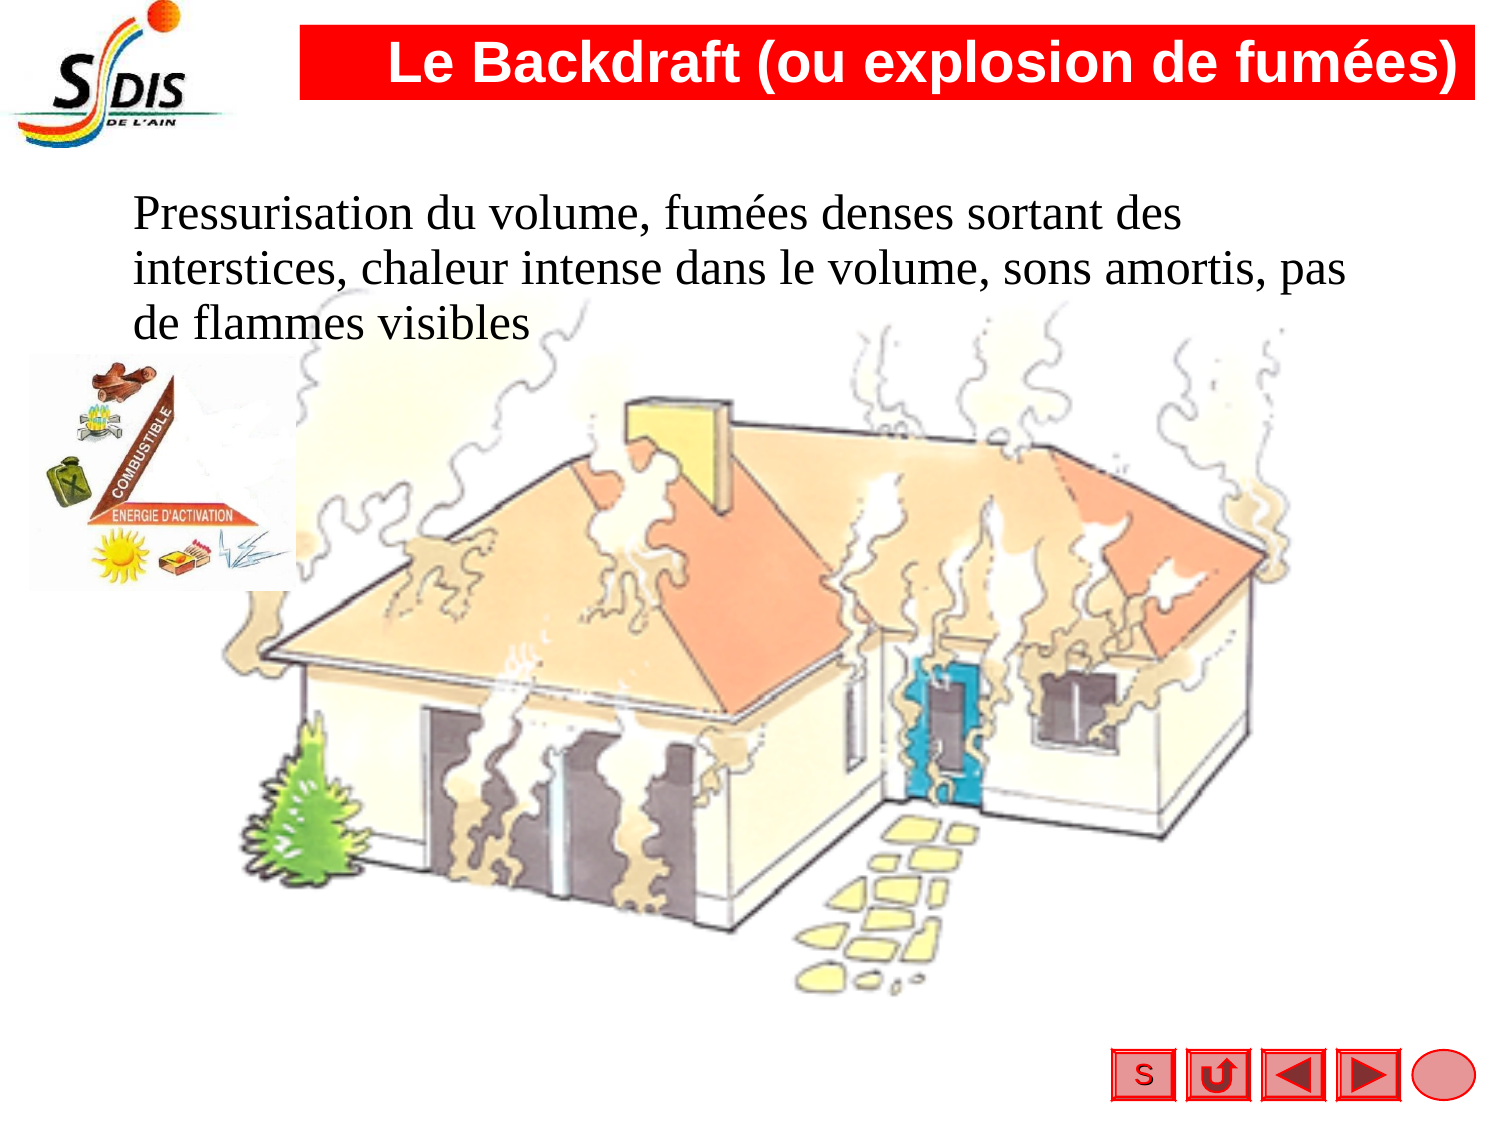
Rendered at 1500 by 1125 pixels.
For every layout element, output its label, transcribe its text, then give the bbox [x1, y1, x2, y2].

picture [1192, 1055, 1245, 1095]
picture [1342, 1055, 1395, 1095]
text_box Le Backdraft (ou explosion de fumées) [299, 24, 1475, 100]
picture [0, 0, 237, 148]
picture [29, 354, 1329, 1034]
text_box Pressurisation du volume, fumées denses sortant des interstices, chaleur intense dans le volume, sons amortis, pas de flammes visibles [118, 177, 1388, 361]
picture [1117, 1055, 1170, 1095]
text_box [1412, 1049, 1476, 1101]
picture [1267, 1055, 1320, 1095]
